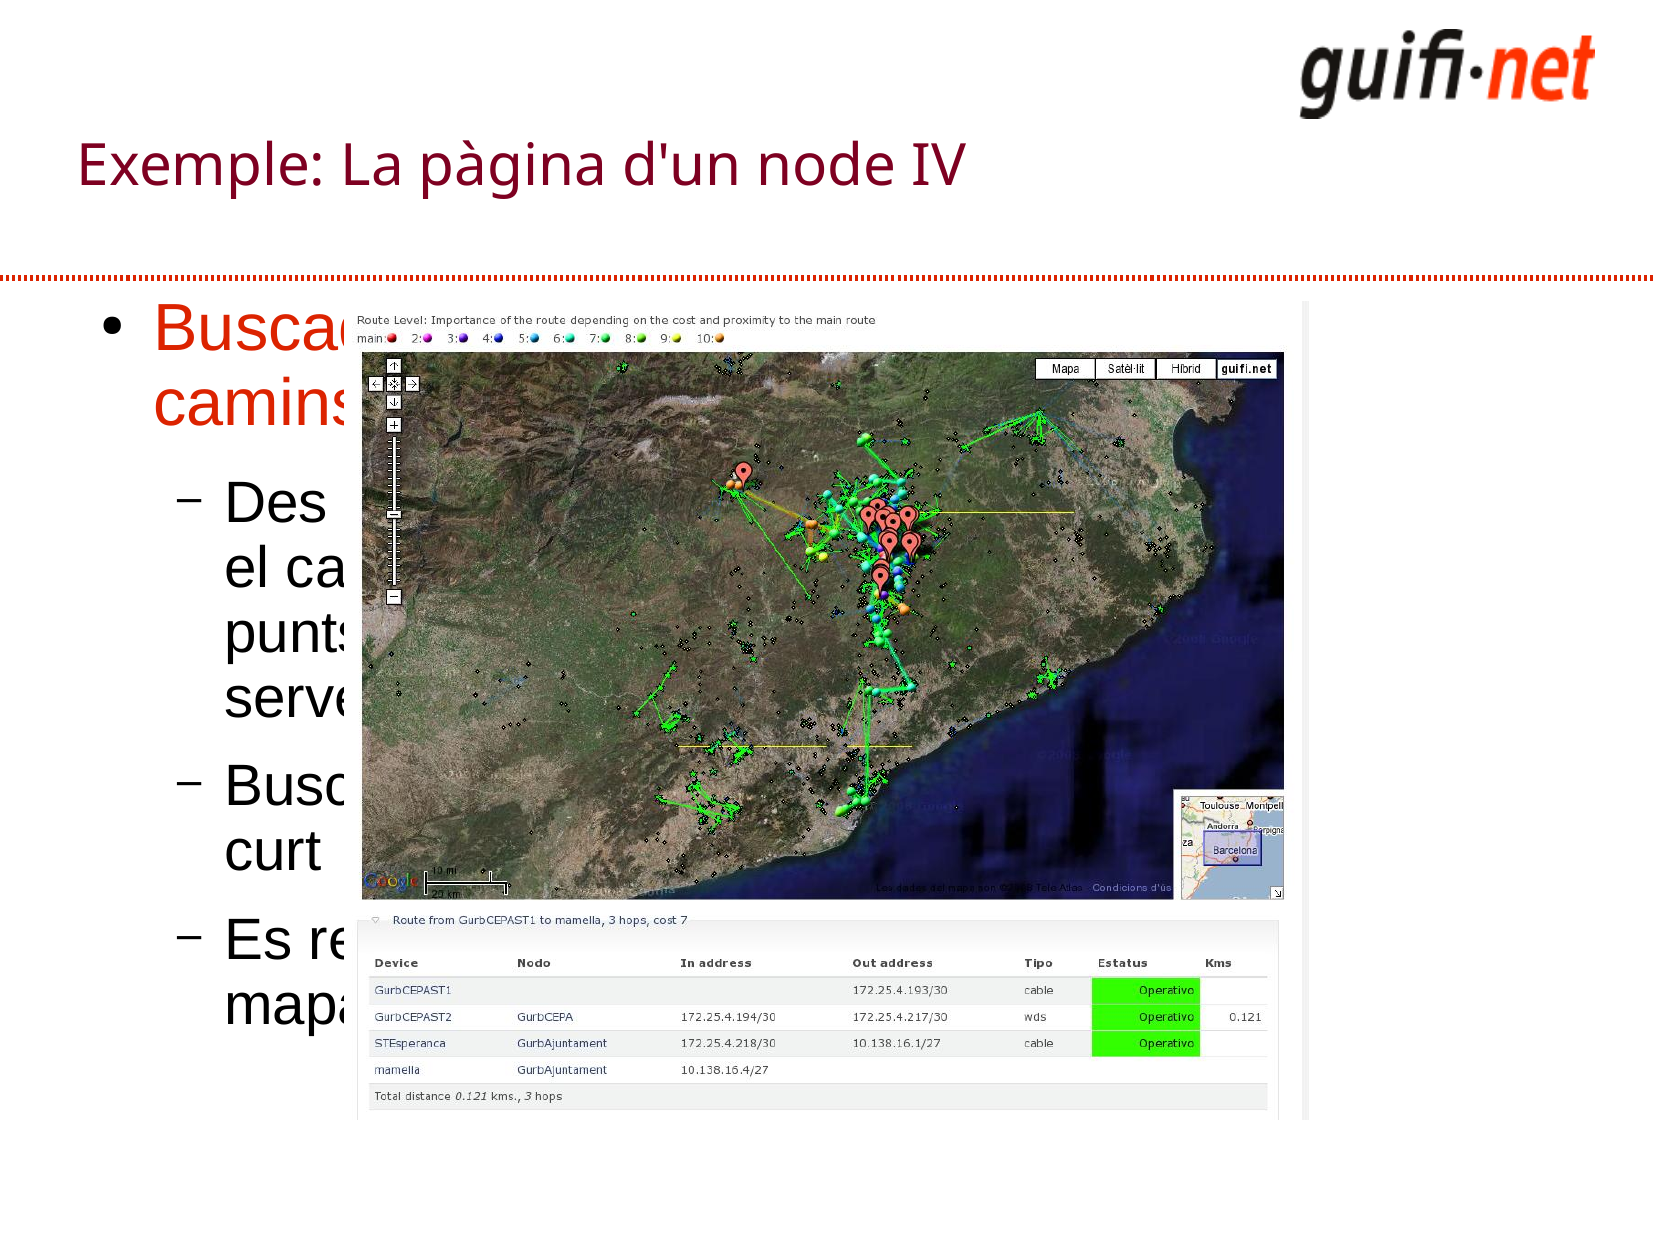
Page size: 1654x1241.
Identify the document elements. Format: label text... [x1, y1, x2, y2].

list Buscador de serveis i camins (traceroute) Des d'un punt, cerca el camí cap a altres punts o descobreix serveis Busca el camí més curt Es representa en un mapa [82, 290, 809, 1109]
picture [1299, 29, 1595, 119]
picture [417, 301, 1572, 1120]
title Exemple: La pàgina d'un node IV [76, 59, 1093, 267]
